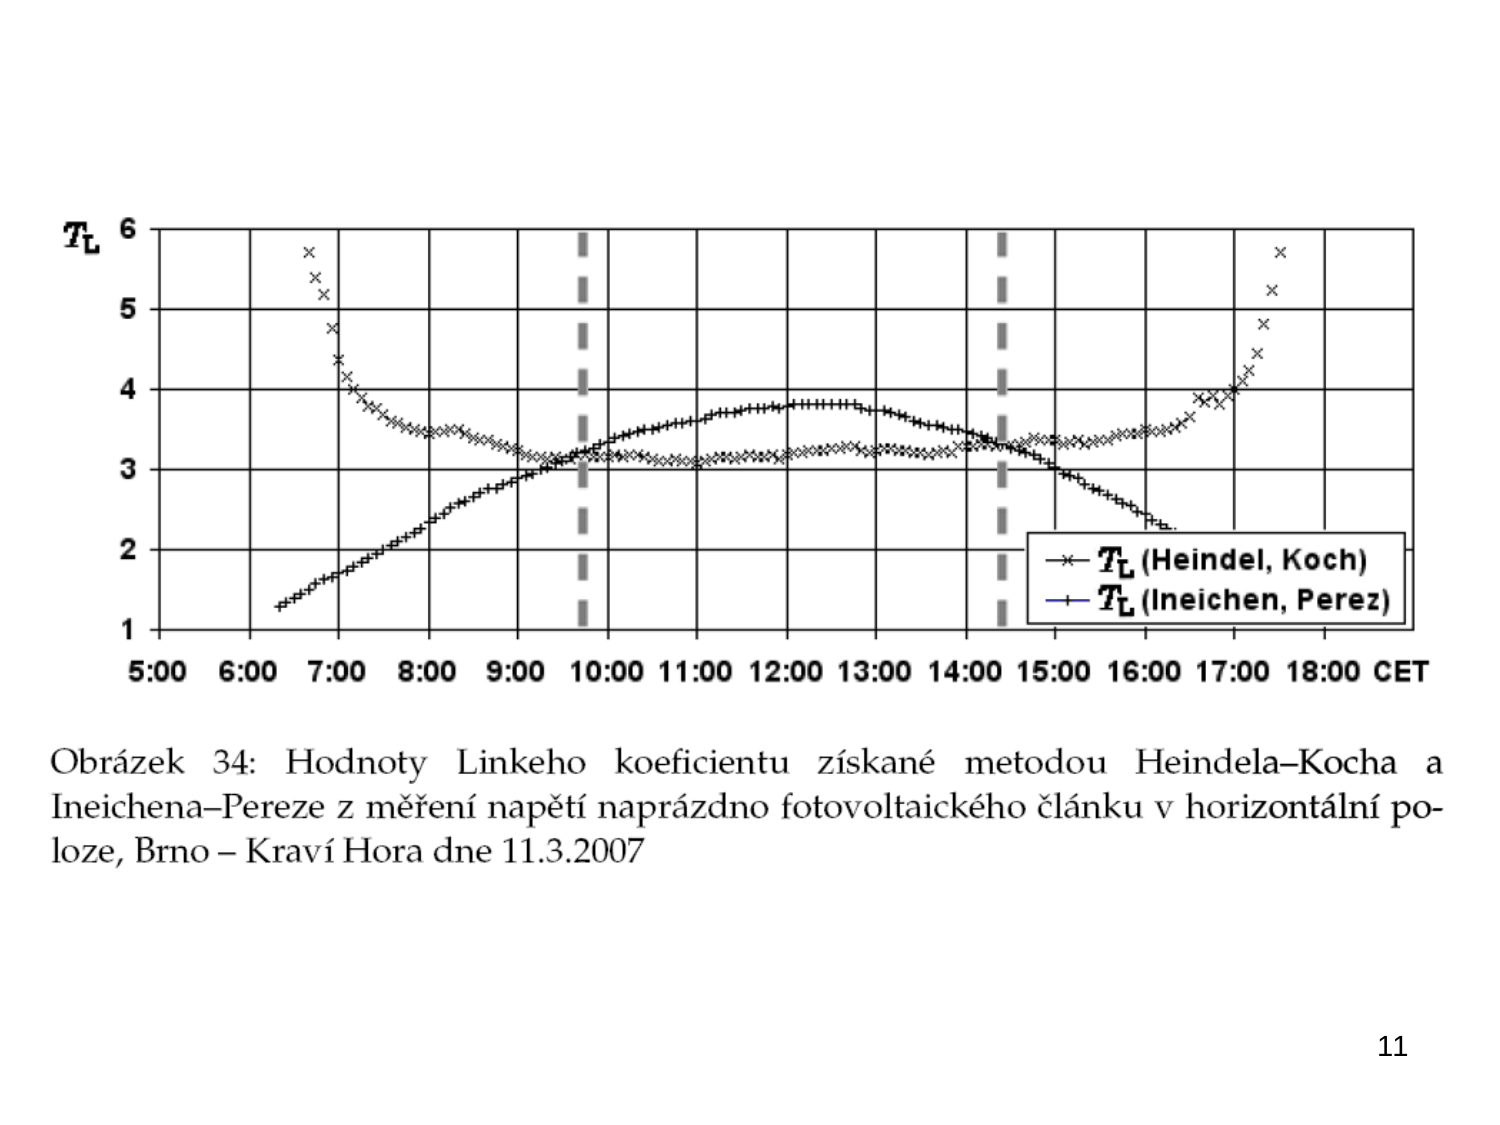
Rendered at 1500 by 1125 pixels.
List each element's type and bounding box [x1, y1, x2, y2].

picture [41, 206, 1459, 877]
